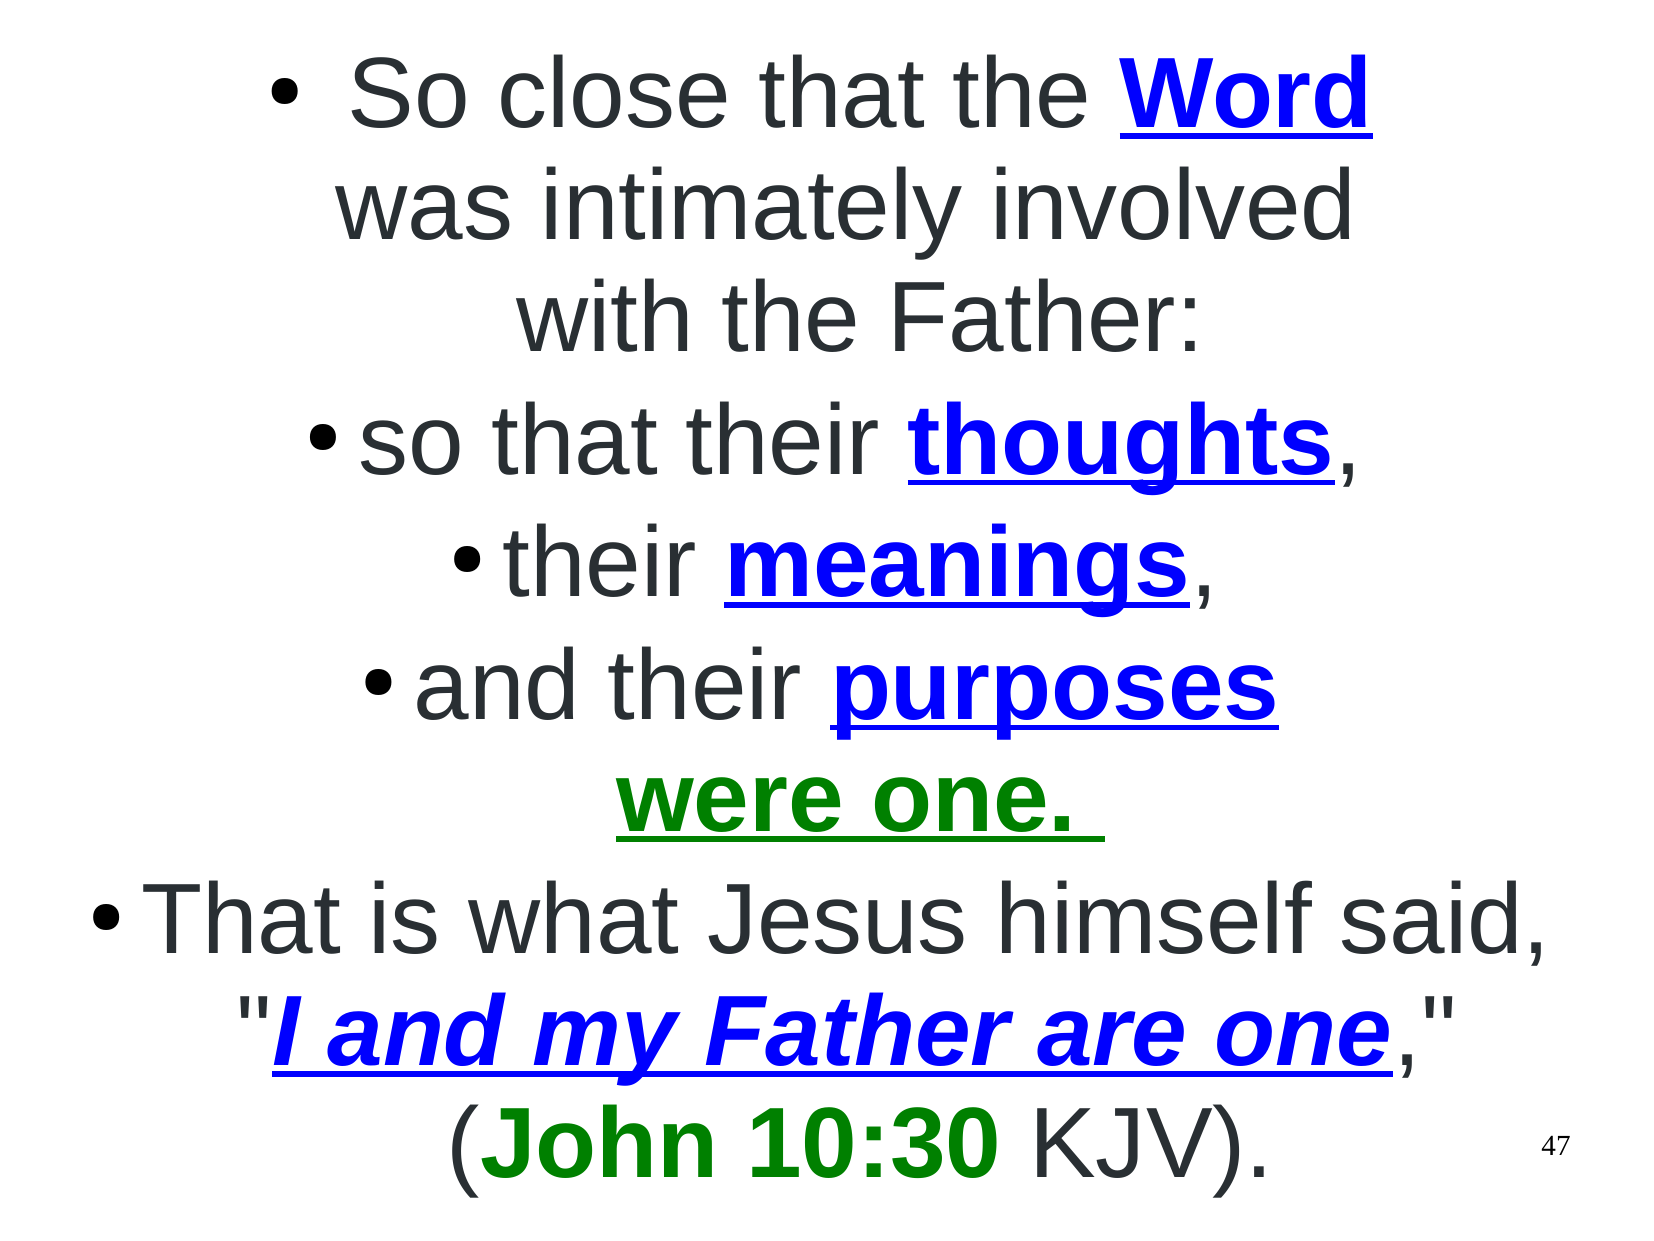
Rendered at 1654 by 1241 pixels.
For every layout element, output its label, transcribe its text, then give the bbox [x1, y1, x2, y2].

list So close that the Word was intimately involved with the Father: so that their thoughts, their meanings, and their purposes were one. That is what Jesus himself said, "I and my Father are one," (John 10:30 KJV). [37, 37, 1613, 1238]
